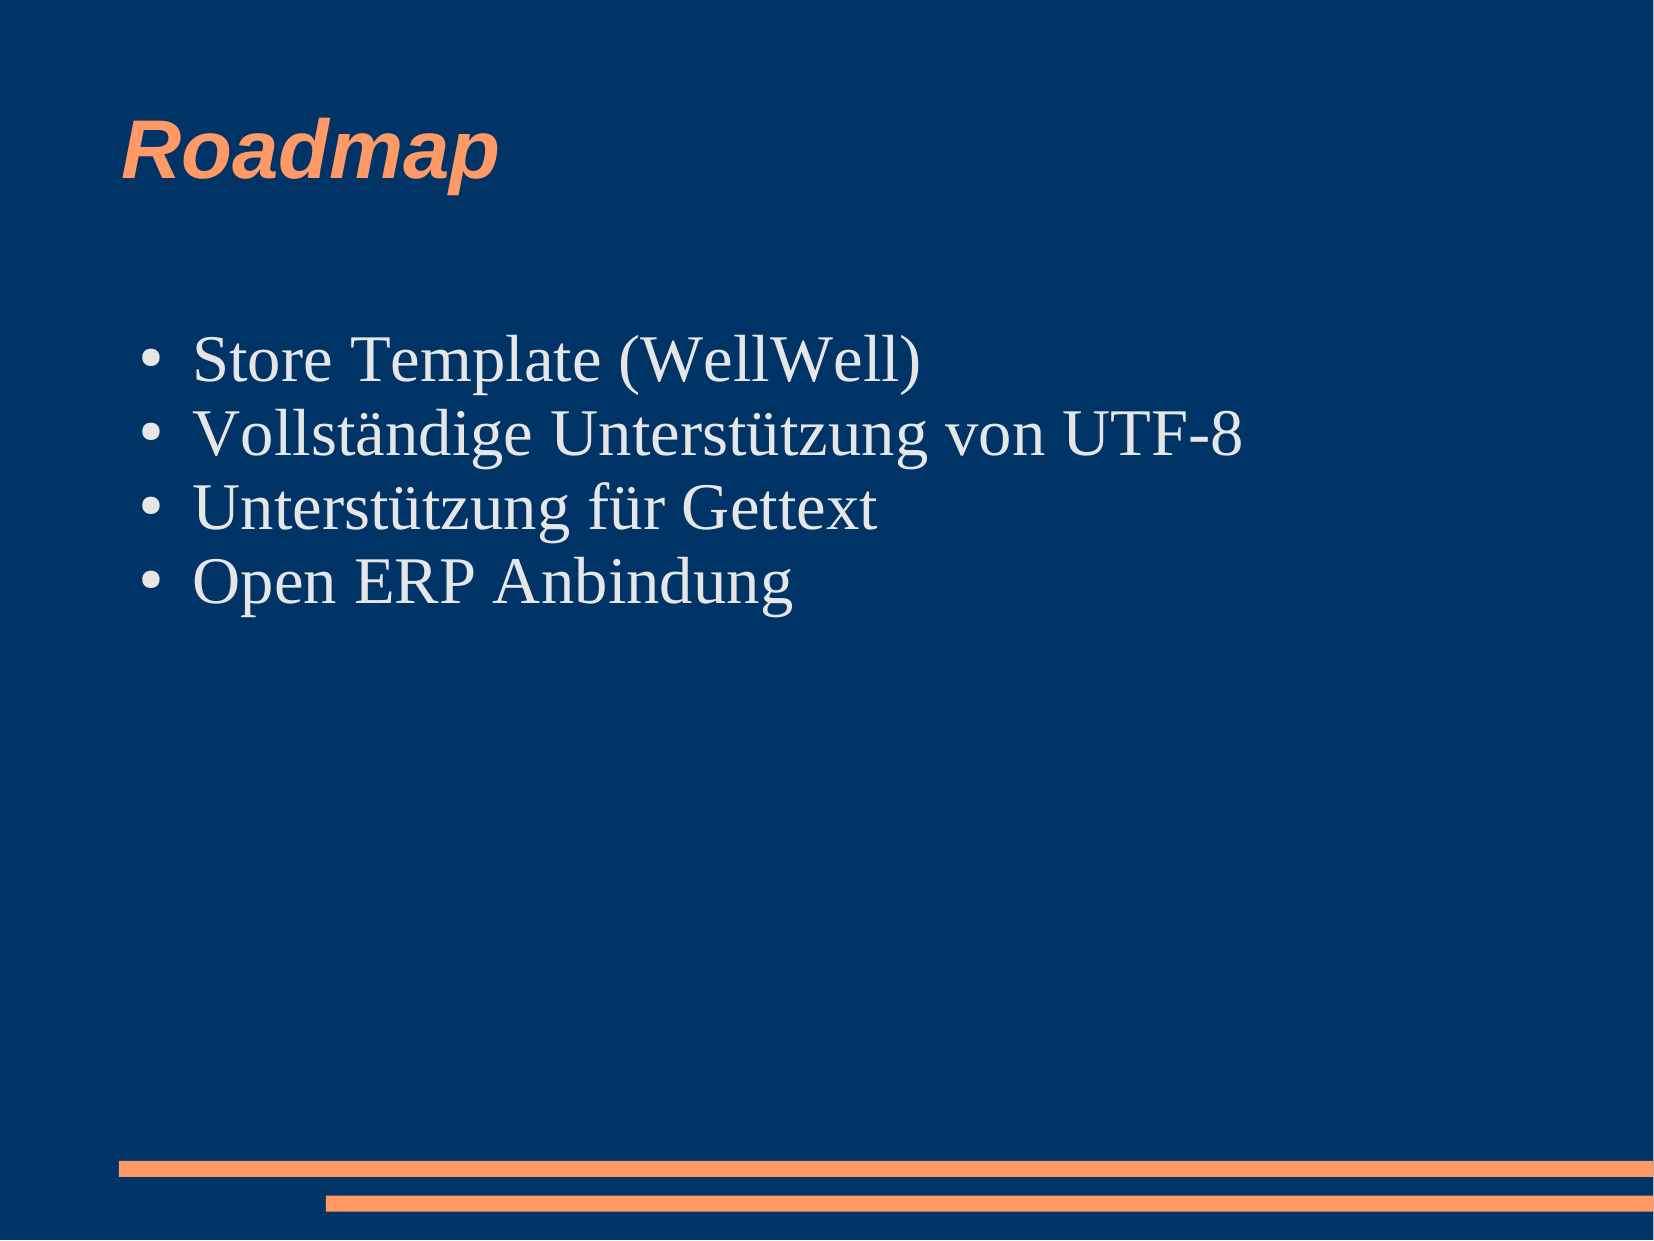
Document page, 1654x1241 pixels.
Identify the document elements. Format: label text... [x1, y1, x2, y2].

list Store Template (WellWell) Vollständige Unterstützung von UTF-8 Unterstützung für Gettext Open ERP Anbindung [121, 322, 1561, 1118]
title Roadmap [121, 46, 1534, 254]
